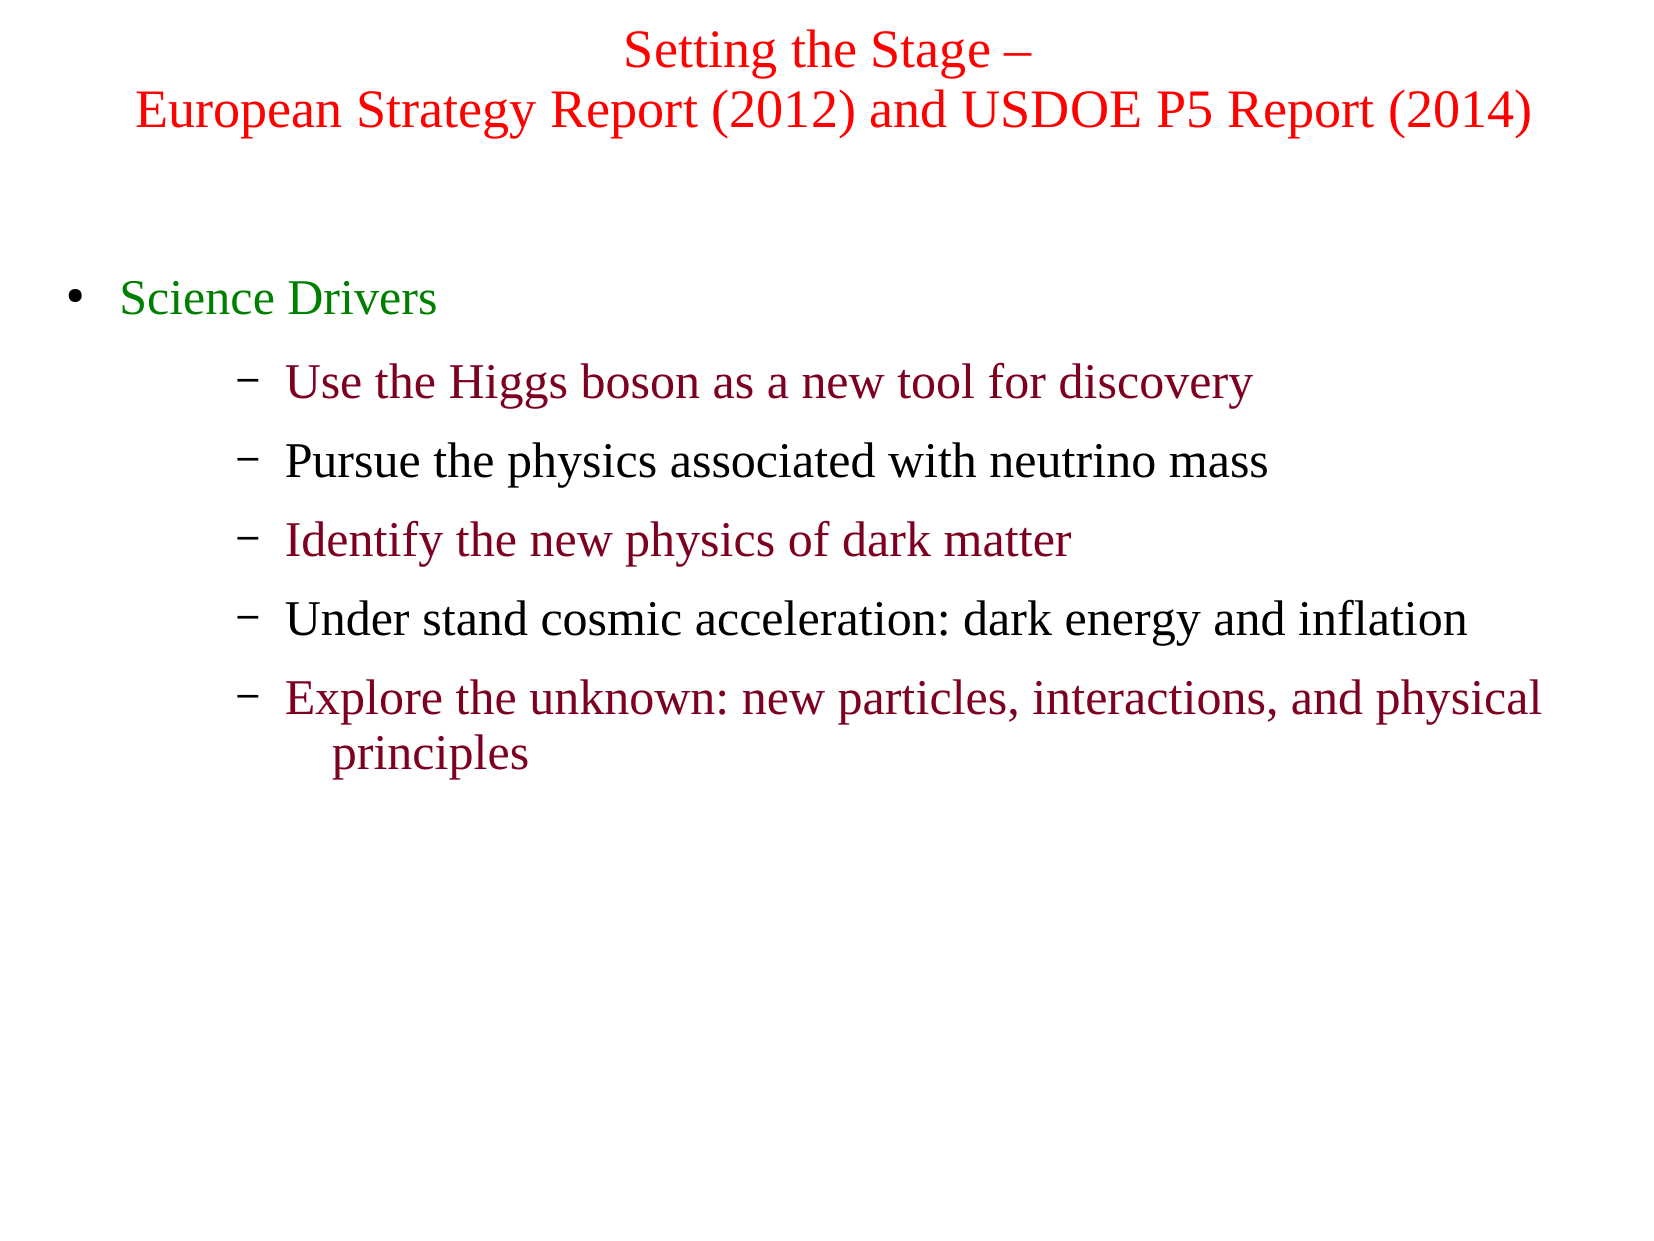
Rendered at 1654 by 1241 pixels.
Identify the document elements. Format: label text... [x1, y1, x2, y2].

list Science Drivers Use the Higgs boson as a new tool for discovery Pursue the physics associated with neutrino mass Identify the new physics of dark matter Under stand cosmic acceleration: dark energy and inflation Explore the unknown: new particles, interactions, and physical principles [48, 269, 1582, 1051]
title Setting the Stage – European Strategy Report (2012) and USDOE P5 Report (2014) [128, 0, 1541, 166]
